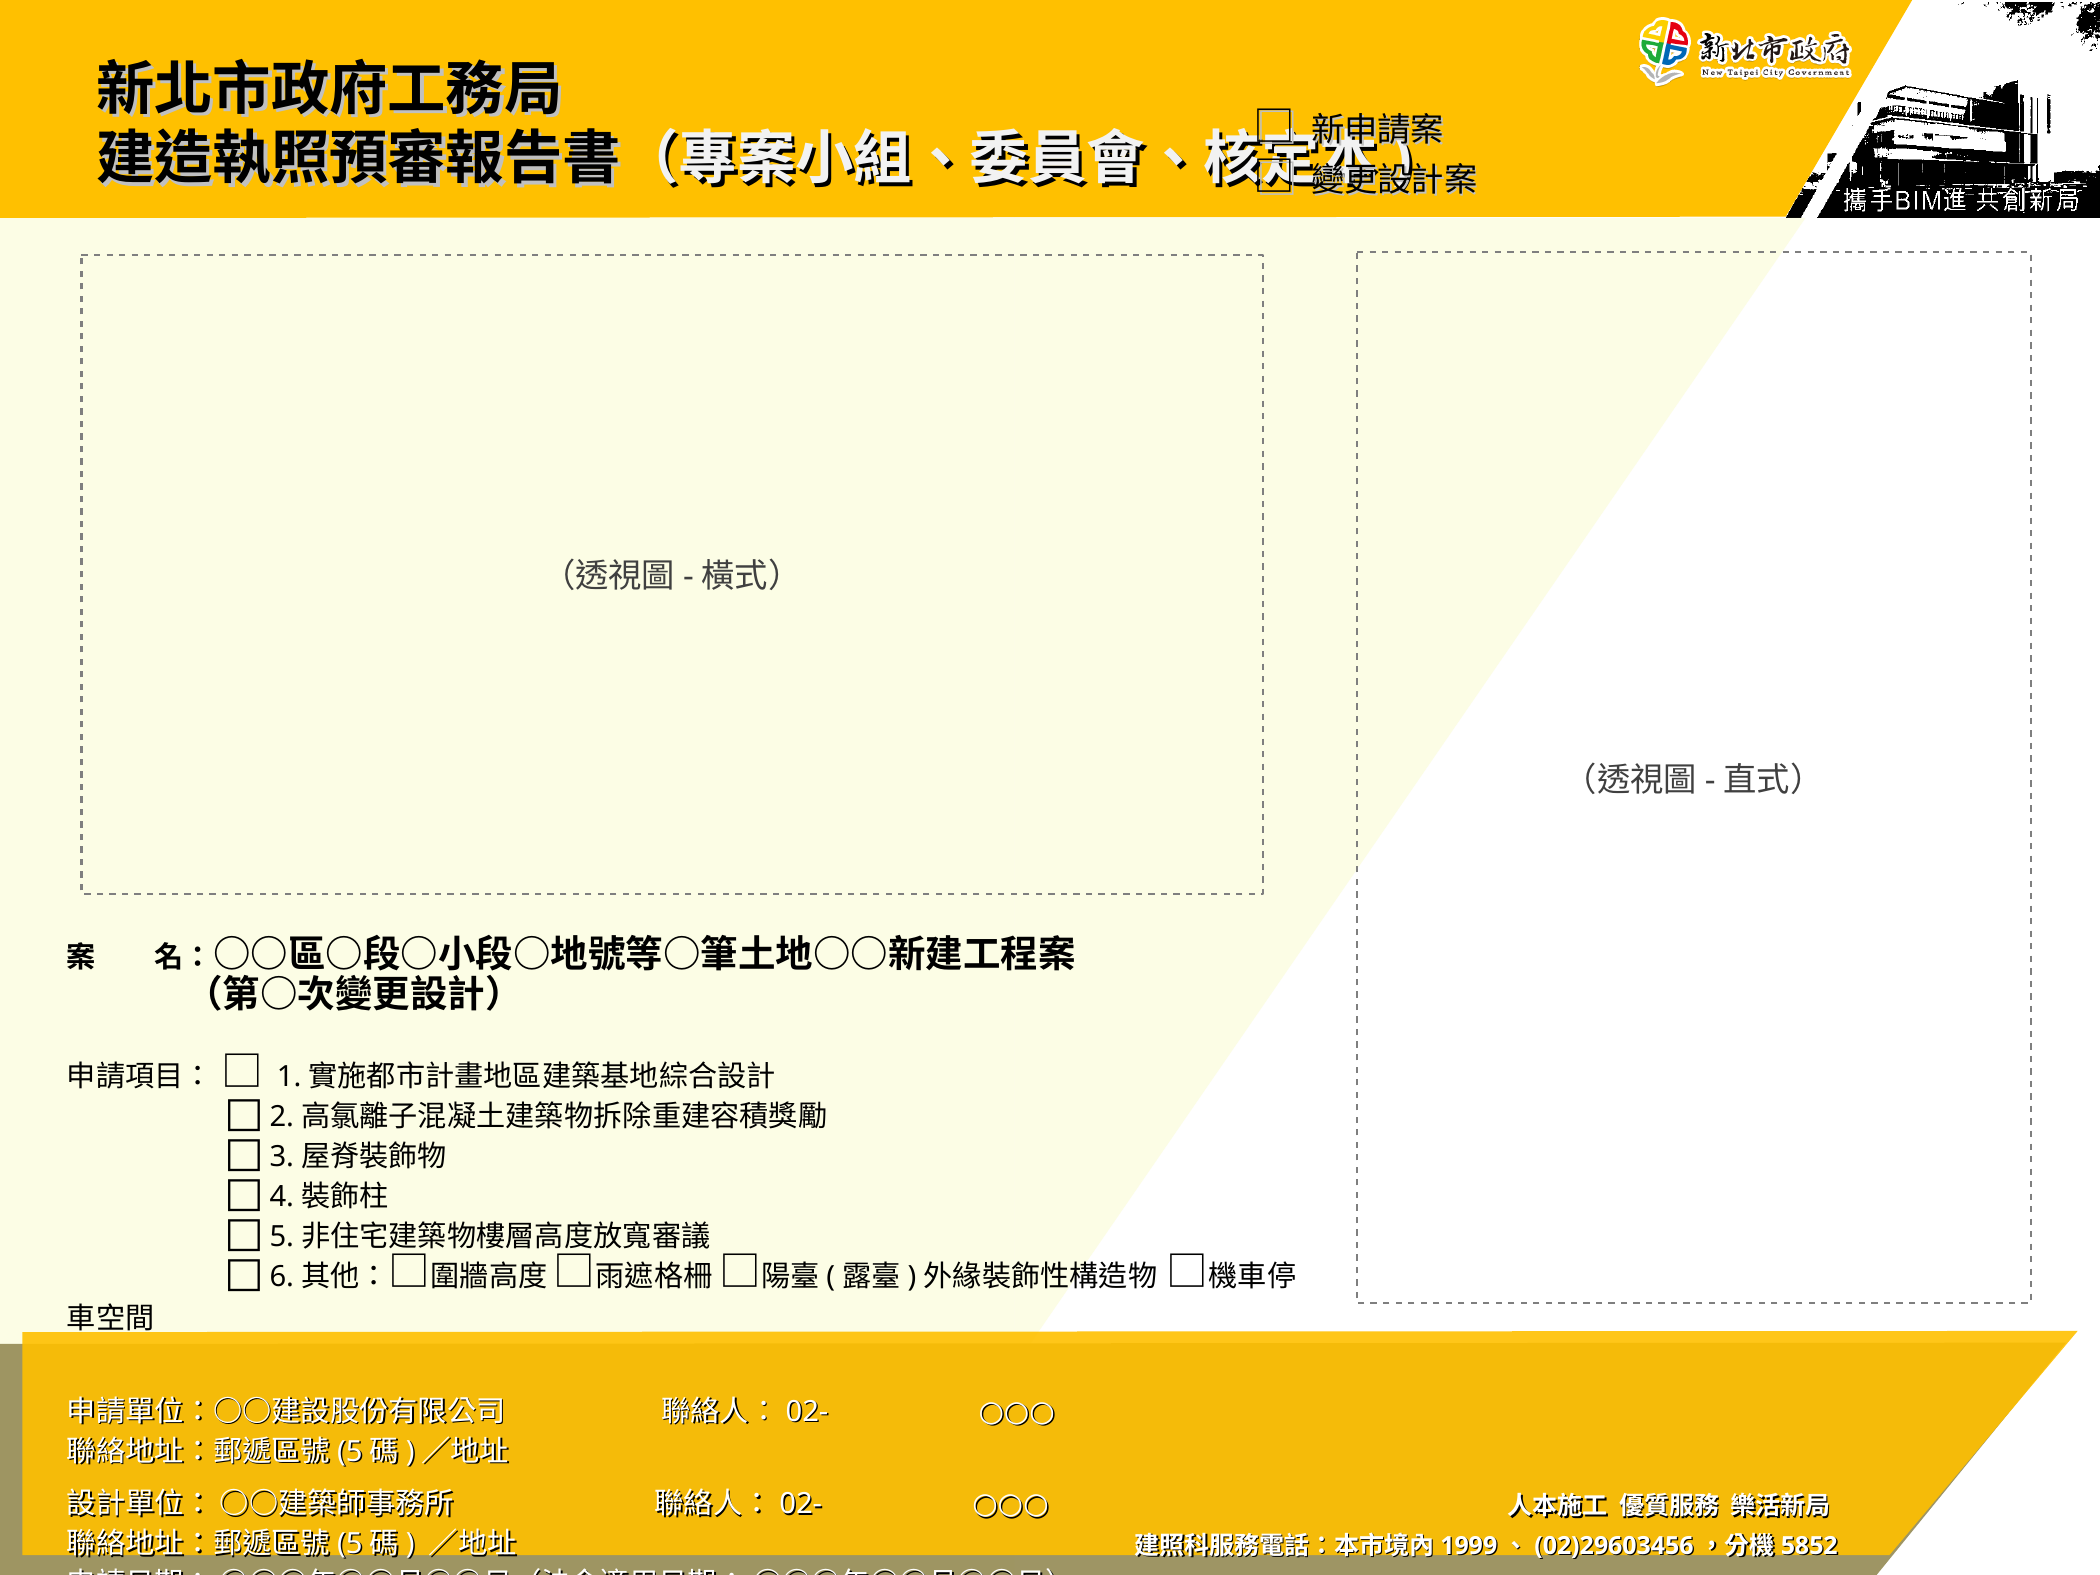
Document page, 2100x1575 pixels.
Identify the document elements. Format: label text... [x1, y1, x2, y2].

text_box □ 新申請案 □ 變更設計案 [1239, 92, 1629, 208]
picture [1609, 2, 2100, 218]
text_box [1806, 88, 1861, 182]
text_box （透視圖-橫式） [81, 255, 1263, 894]
text_box [1322, 1330, 2078, 1521]
text_box [0, 0, 1913, 1575]
text_box 案 名：○○區○段○小段○地號等○筆土地○○新建工程案 （第○次變更設計） 申請項目： □ 1.實施都市計畫地區建築基地綜合設計 □ 2.高氯離子混凝土建築物拆除重建容積獎勵 □ 3.屋脊裝飾物 □ 4.裝飾柱 □ 5.非住宅建築物樓層高度放寬審議 □ 6.其他：□圍牆高度 □雨遮格柵 □陽臺(露臺)外緣裝飾性構造物 □機車停車空間 申請單位：○○建設股份有限公司 聯絡人：02- ○○○ 聯絡地址：郵遞區號(5碼)／地址 設計單位： ○○建築師事務所 聯絡人：02- ○○○ 聯絡地址：郵遞區號(5碼) ／地址 申請日期： ○○○年○○月○○日（法令適用日期： ○○○年○○月○○日） [51, 927, 1322, 1567]
text_box 建照科服務電話：本市境內1999、(02)29603456，分機5852 [1119, 1521, 1936, 1568]
text_box 新北市政府工務局 建造執照預審報告書（專案小組、委員會、核定本) [81, 43, 1806, 200]
text_box （透視圖-直式） [1357, 252, 2031, 1303]
text_box 人本施工 優質服務 樂活新局 [1492, 1482, 1895, 1528]
